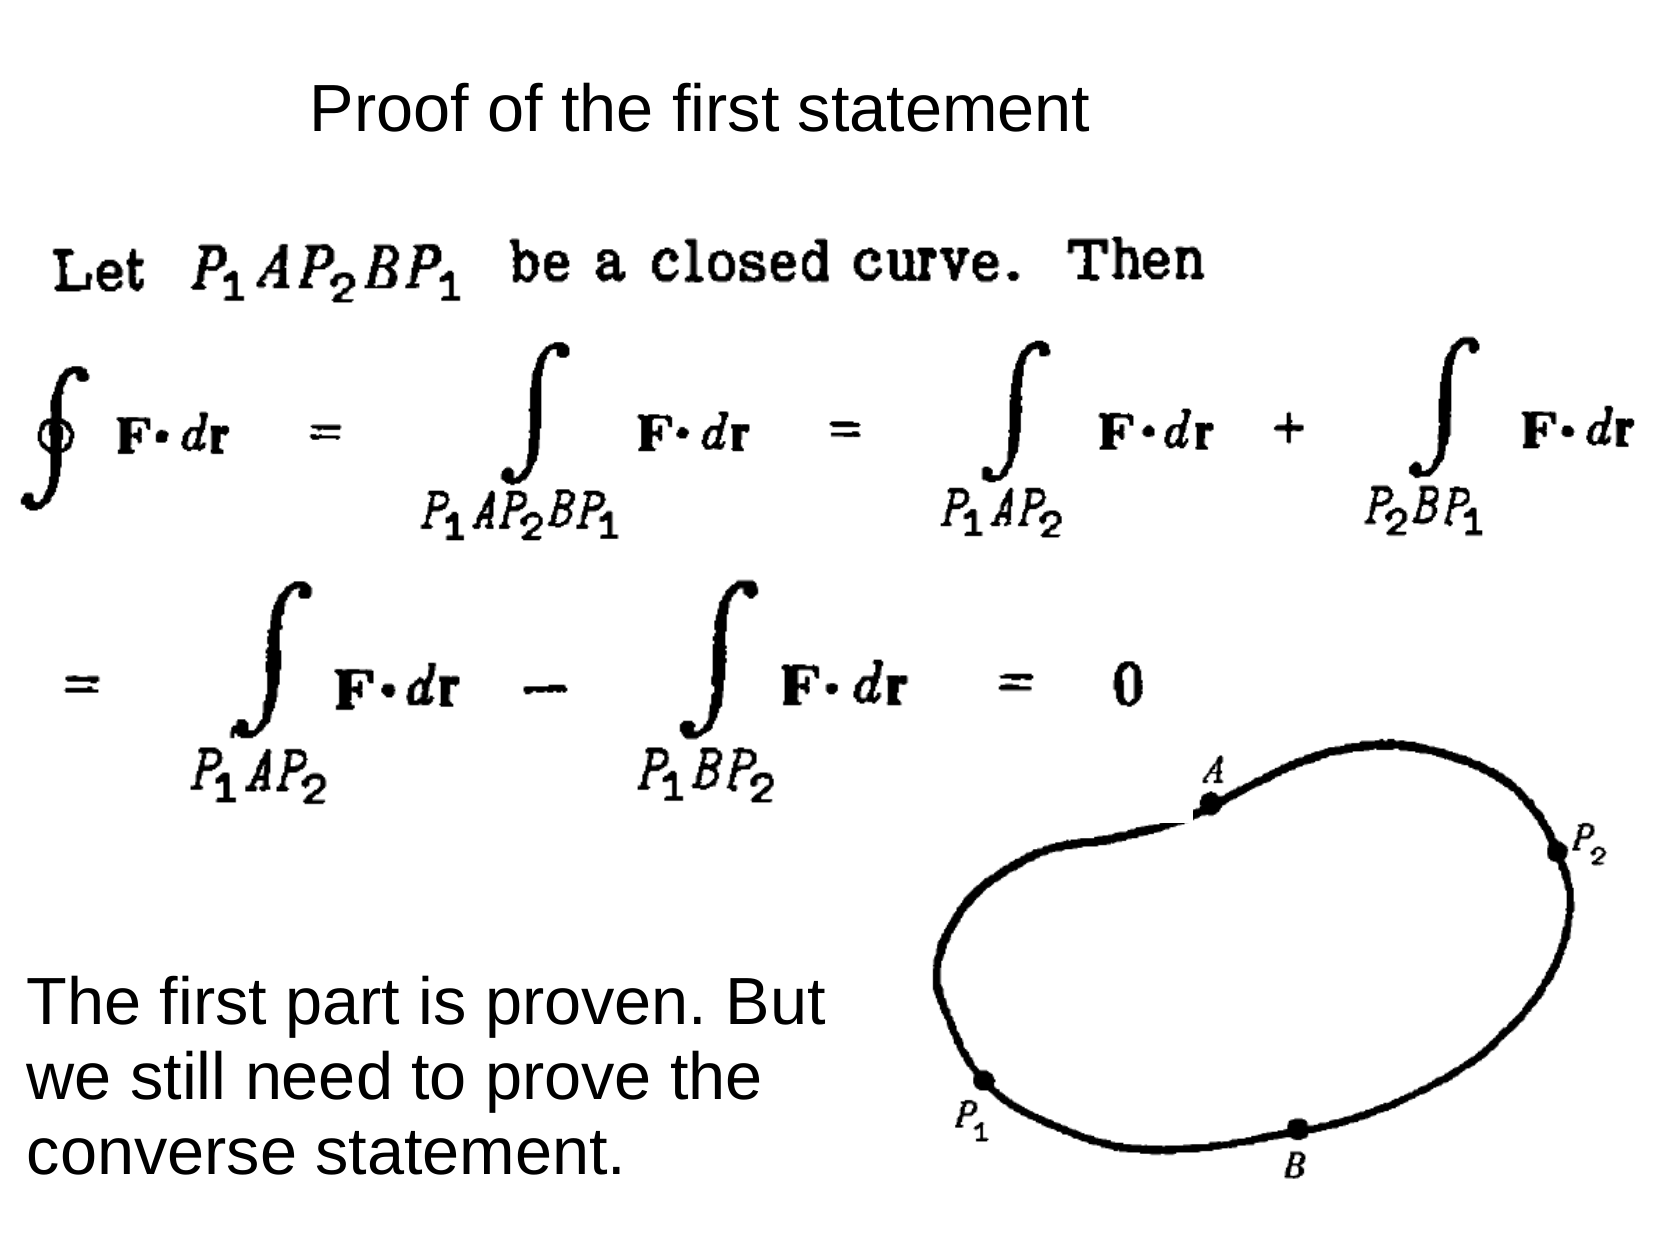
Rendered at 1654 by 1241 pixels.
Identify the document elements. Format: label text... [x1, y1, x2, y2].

picture [0, 205, 1654, 1205]
text_box The first part is proven. But we still need to prove the converse statement. [11, 956, 910, 1196]
text_box Proof of the first statement [295, 64, 1312, 190]
picture [496, 218, 1220, 308]
